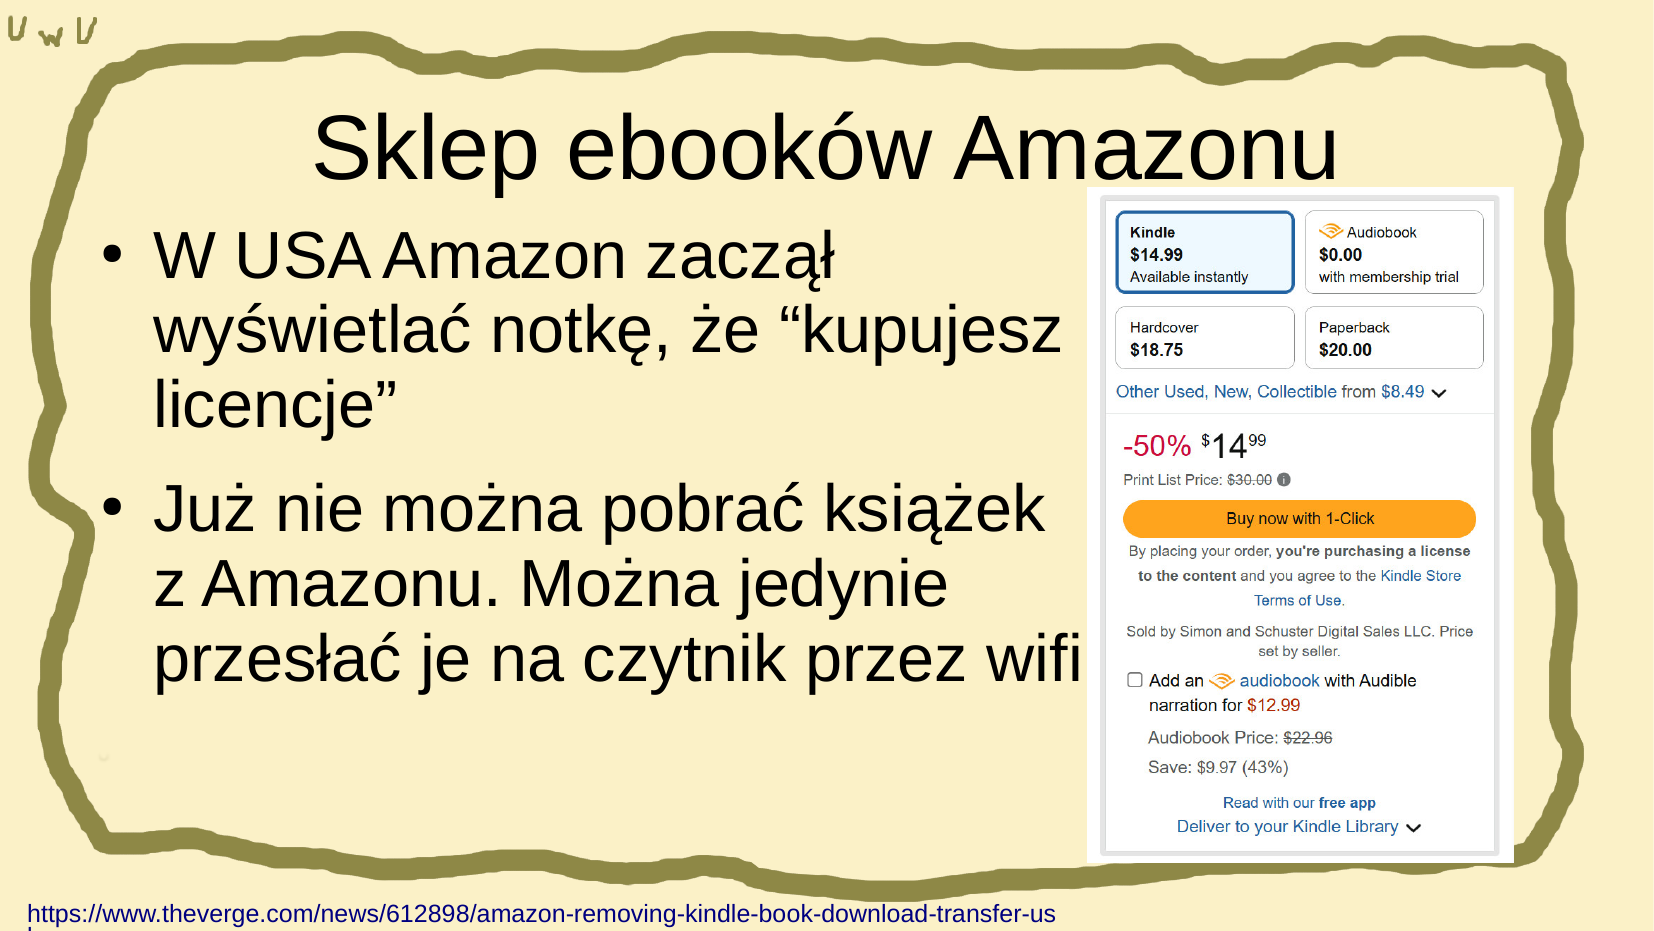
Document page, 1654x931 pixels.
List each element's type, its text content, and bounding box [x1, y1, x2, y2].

picture [0, 0, 1654, 931]
list W USA Amazon zaczął wyświetlać notkę, że “kupujesz licencje” Już nie można pobrać książek z Amazonu. Można jedynie przesłać je na czytnik przez wifi [82, 217, 1087, 758]
text_box https://www.theverge.com/news/612898/amazon-removing-kindle-book-download-transfer-usb [12, 892, 1085, 931]
title Sklep ebooków Amazonu [82, 69, 1571, 226]
